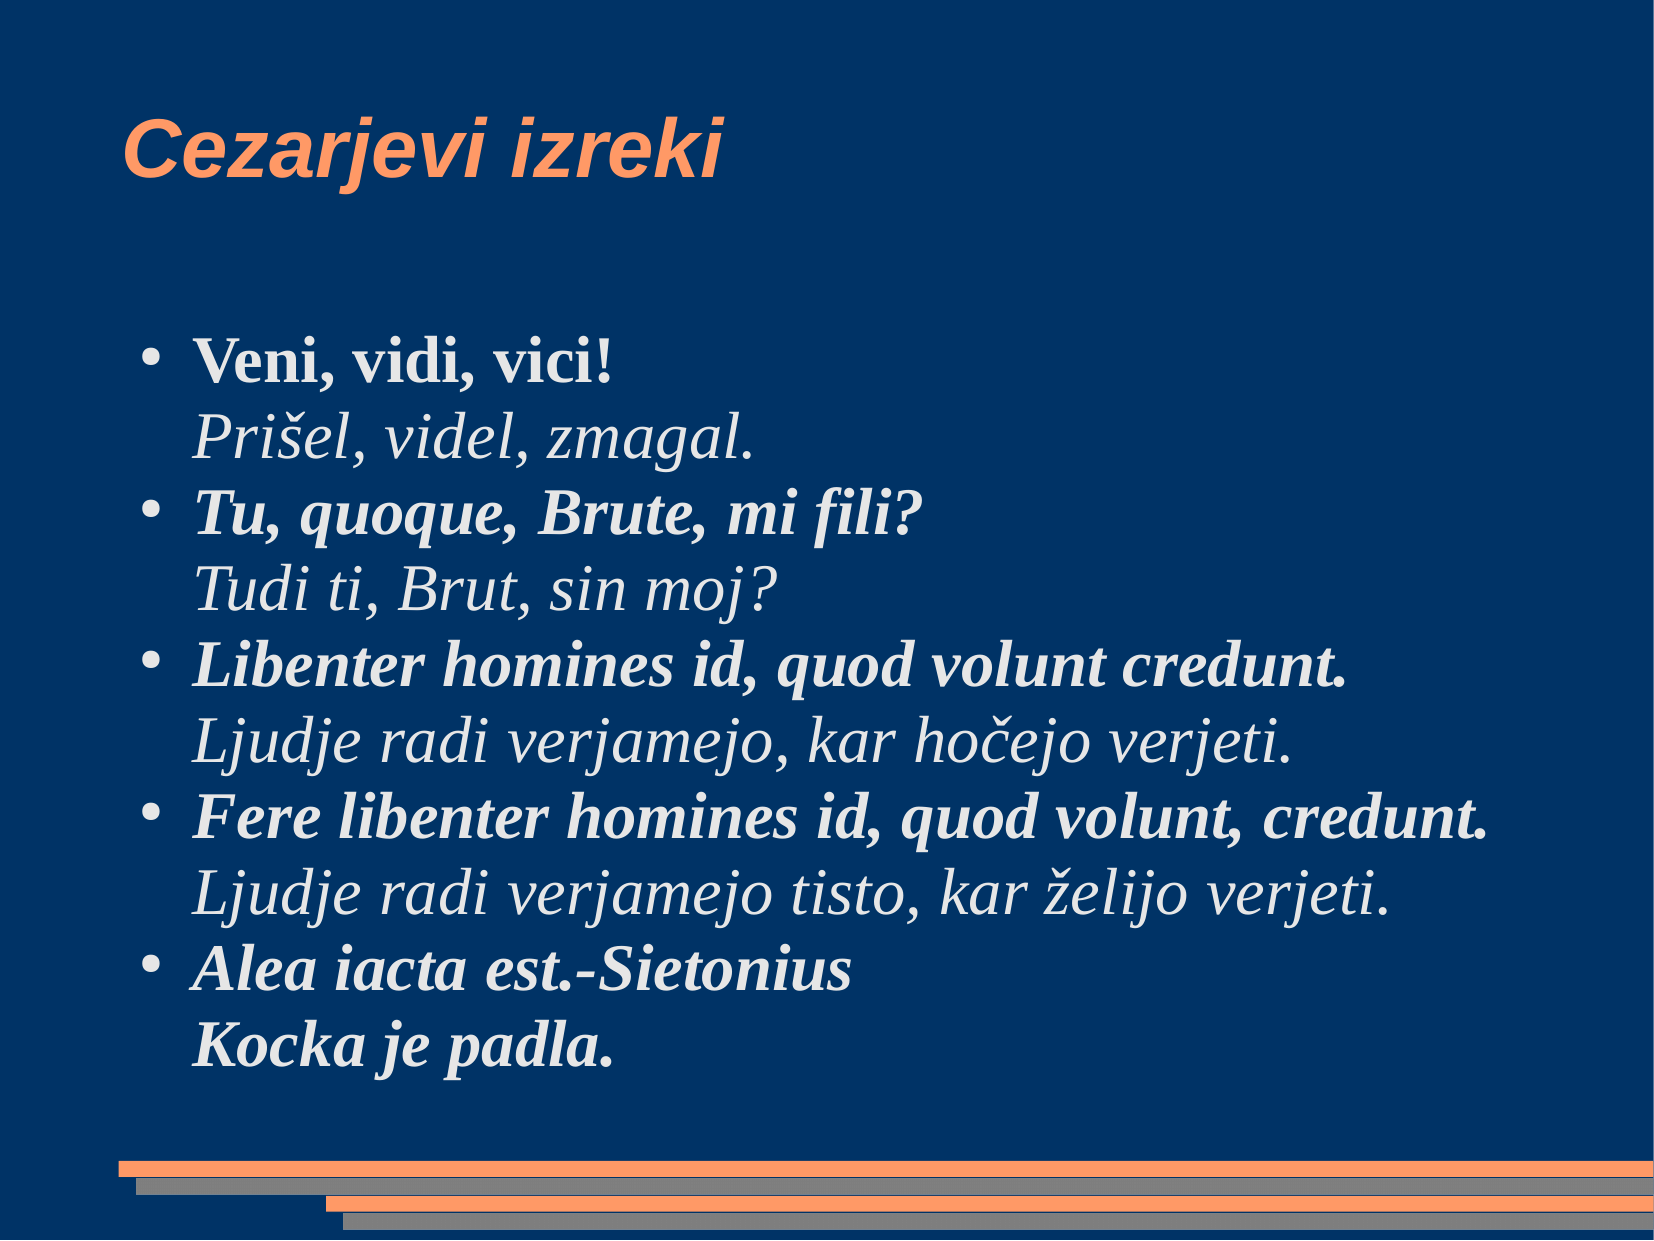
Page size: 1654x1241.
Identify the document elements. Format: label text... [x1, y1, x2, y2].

title Cezarjevi izreki [121, 46, 1534, 254]
list Veni, vidi, vici! Prišel, videl, zmagal. Tu, quoque, Brute, mi fili? Tudi ti, Brut, sin moj? Libenter homines id, quod volunt credunt. Ljudje radi verjamejo, kar hočejo verjeti. Fere libenter homines id, quod volunt, credunt. Ljudje radi verjamejo tisto, kar želijo verjeti. Alea iacta est.-Sietonius Kocka je padla. [121, 322, 1561, 1082]
